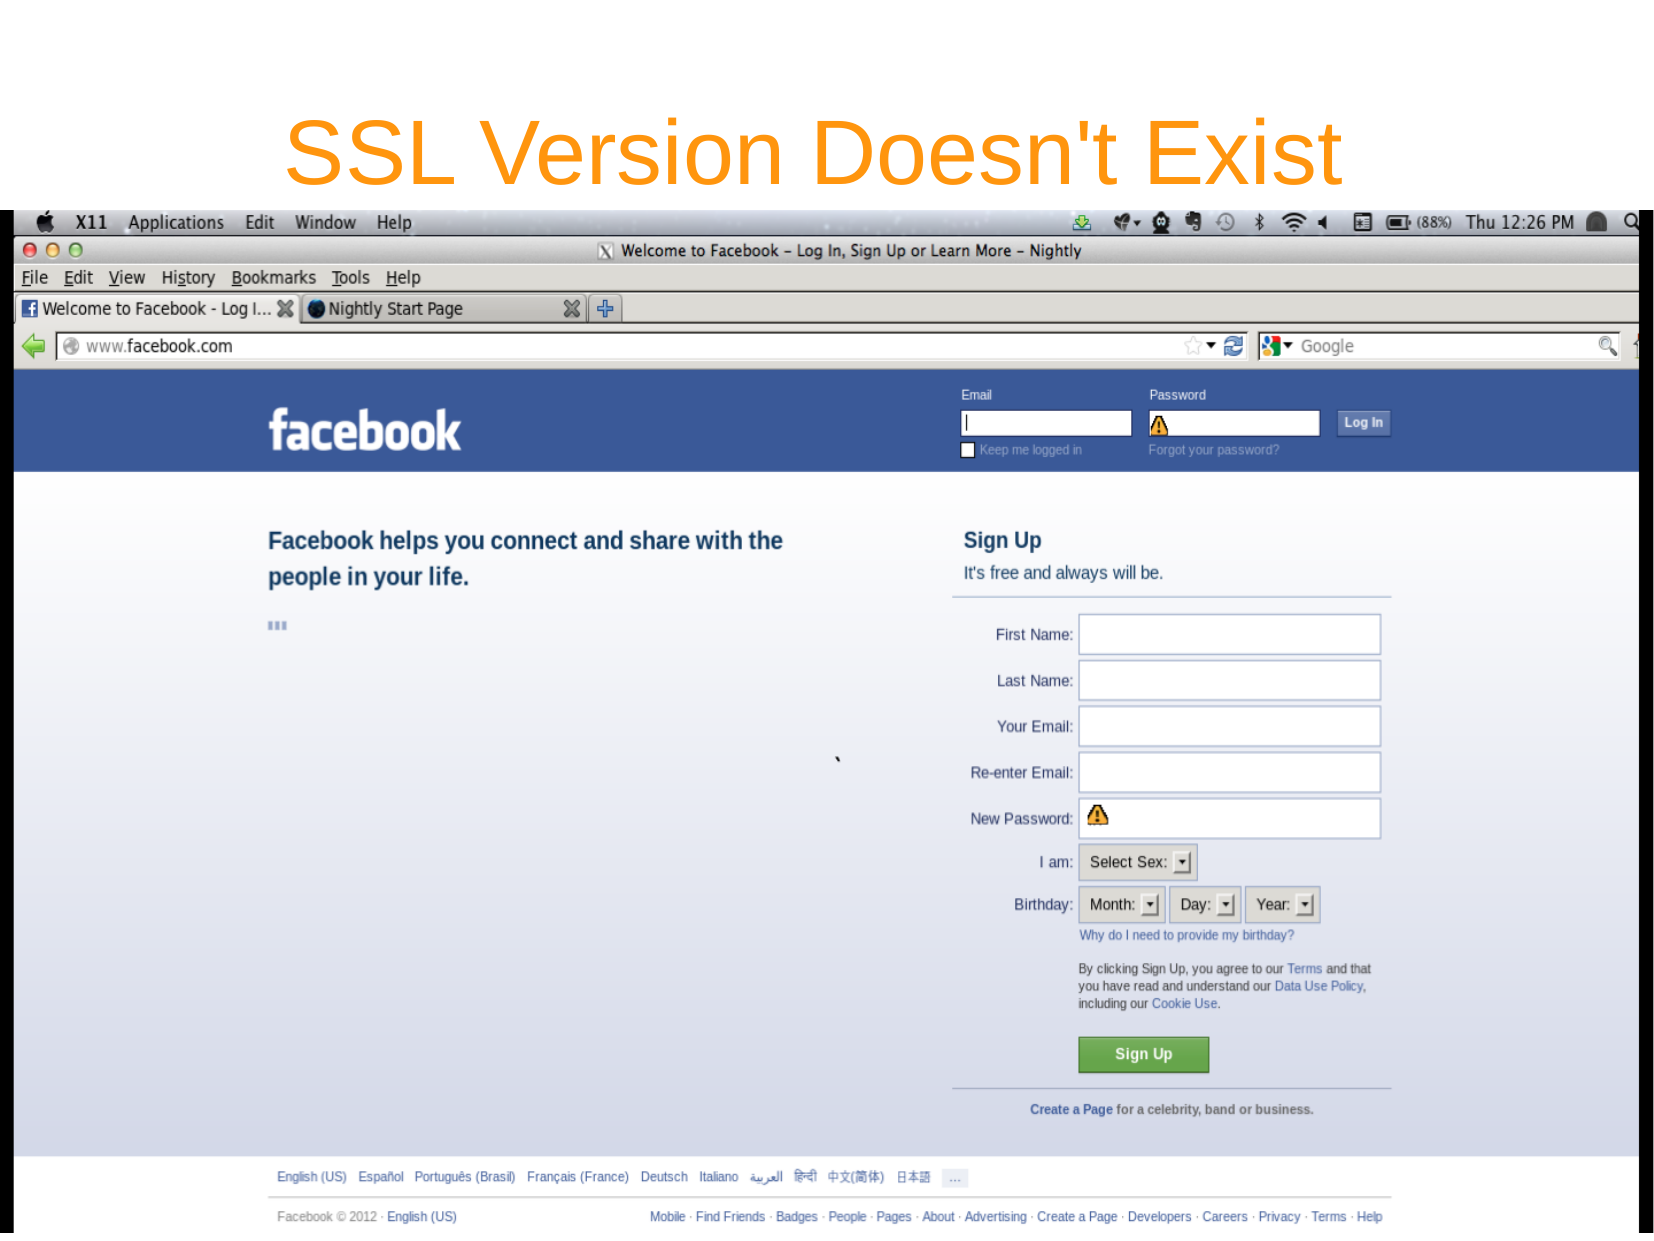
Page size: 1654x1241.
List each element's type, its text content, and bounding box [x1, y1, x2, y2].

picture [0, 210, 1654, 1233]
title SSL Version Doesn't Exist [82, 49, 1571, 210]
